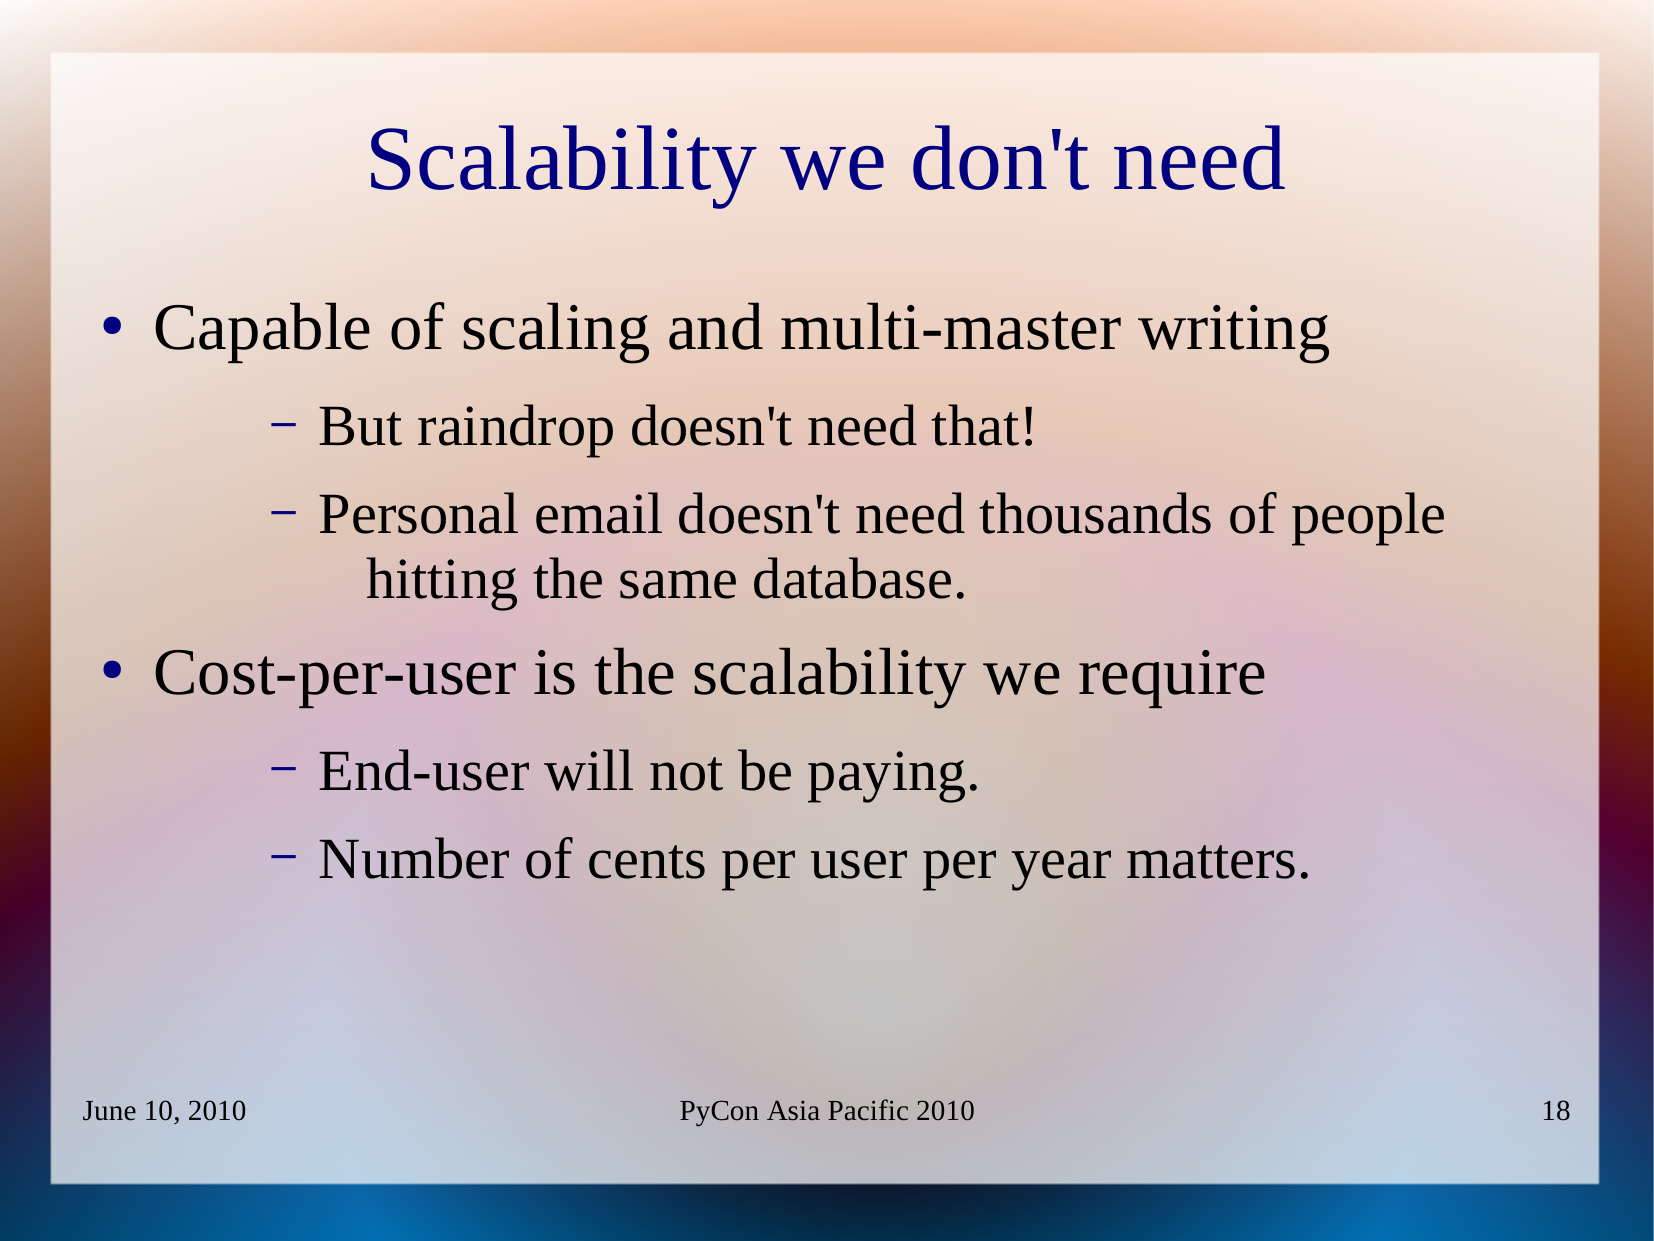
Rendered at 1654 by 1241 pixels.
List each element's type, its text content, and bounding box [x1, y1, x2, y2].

title Scalability we don't need [82, 55, 1571, 263]
list Capable of scaling and multi-master writing But raindrop doesn't need that! Personal email doesn't need thousands of people hitting the same database. Cost-per-user is the scalability we require End-user will not be paying. Number of cents per user per year matters. [82, 290, 1571, 1034]
picture [0, 0, 1654, 1241]
